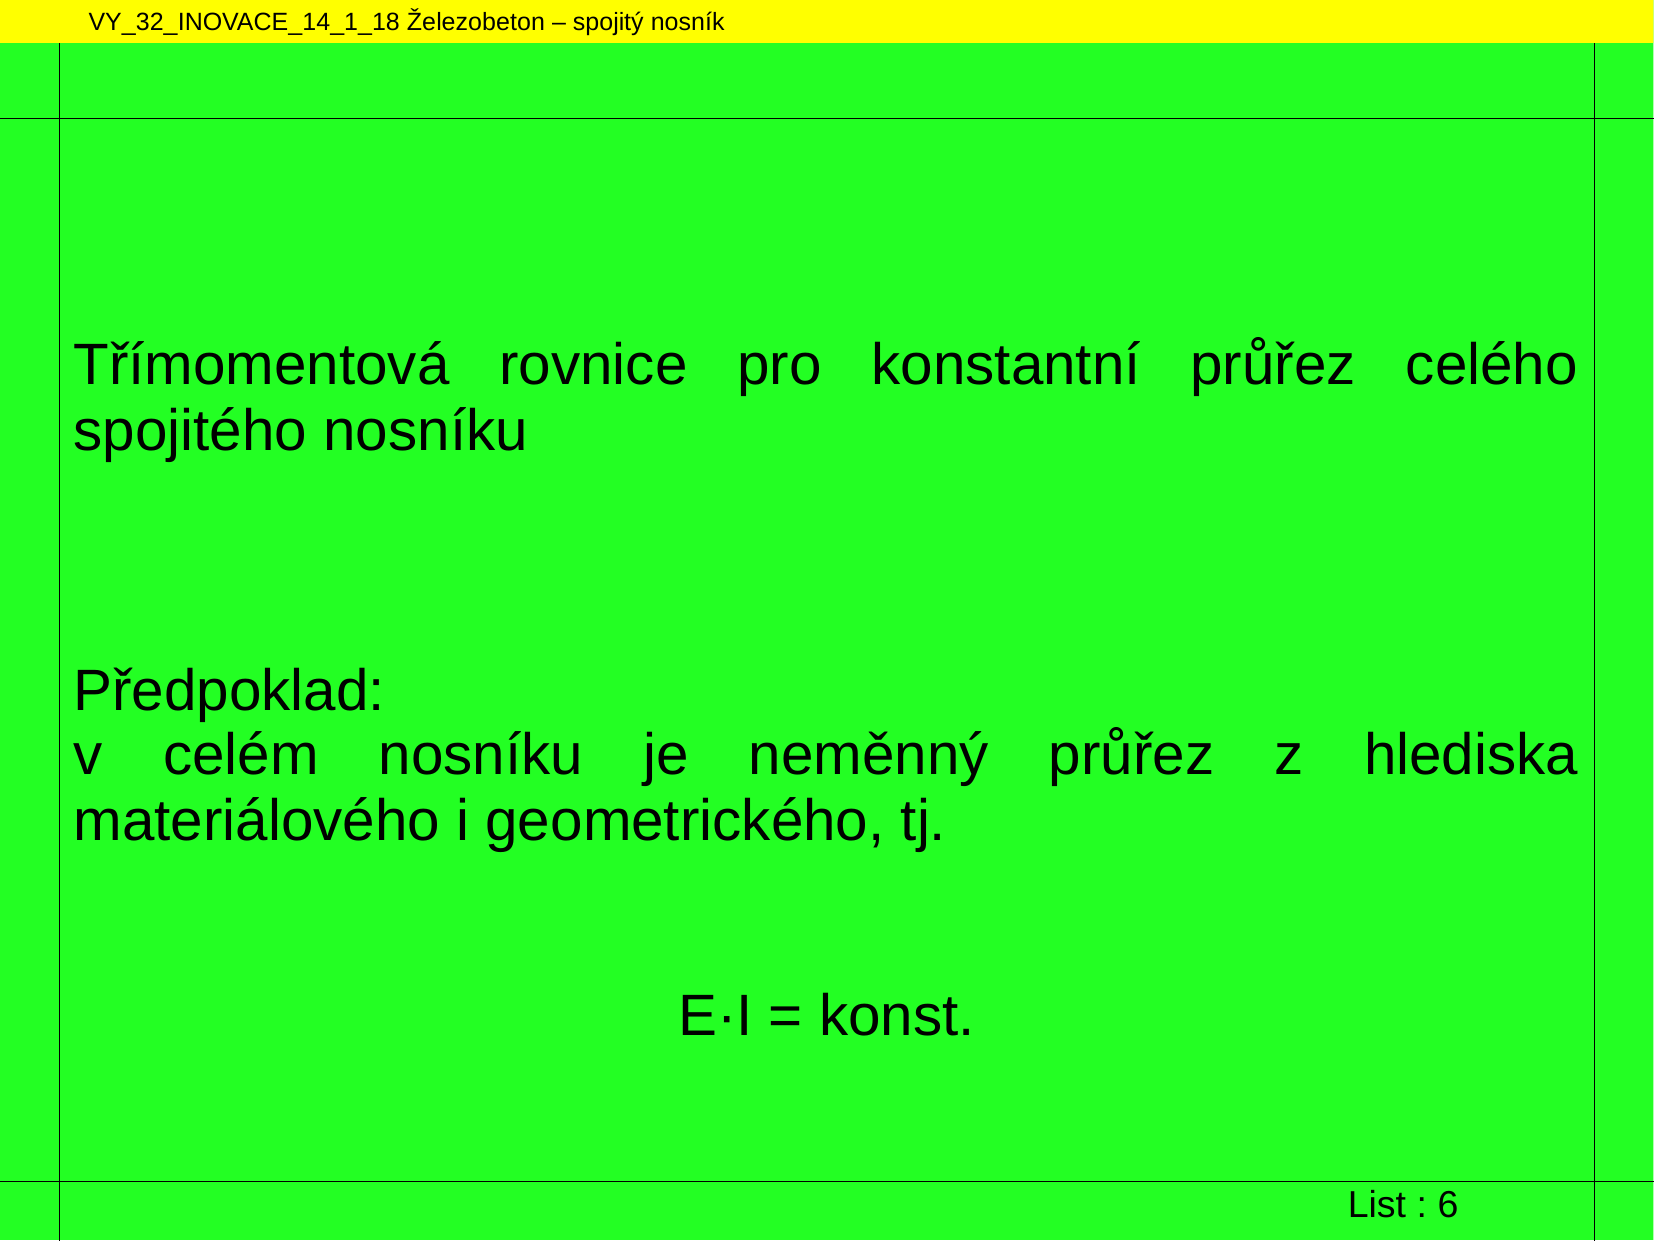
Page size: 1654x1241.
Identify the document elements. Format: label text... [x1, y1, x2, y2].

text_box List : <číslo> [1357, 1176, 1599, 1241]
text_box Třímomentová rovnice pro konstantní průřez celého spojitého nosníku Předpoklad: v celém nosníku je neměnný průřez z hlediska materiálového i geometrického, tj. E·I = konst. [59, 324, 1595, 1053]
text_box VY_32_INOVACE_14_1_18 Železobeton – spojitý nosník [0, 0, 1654, 43]
